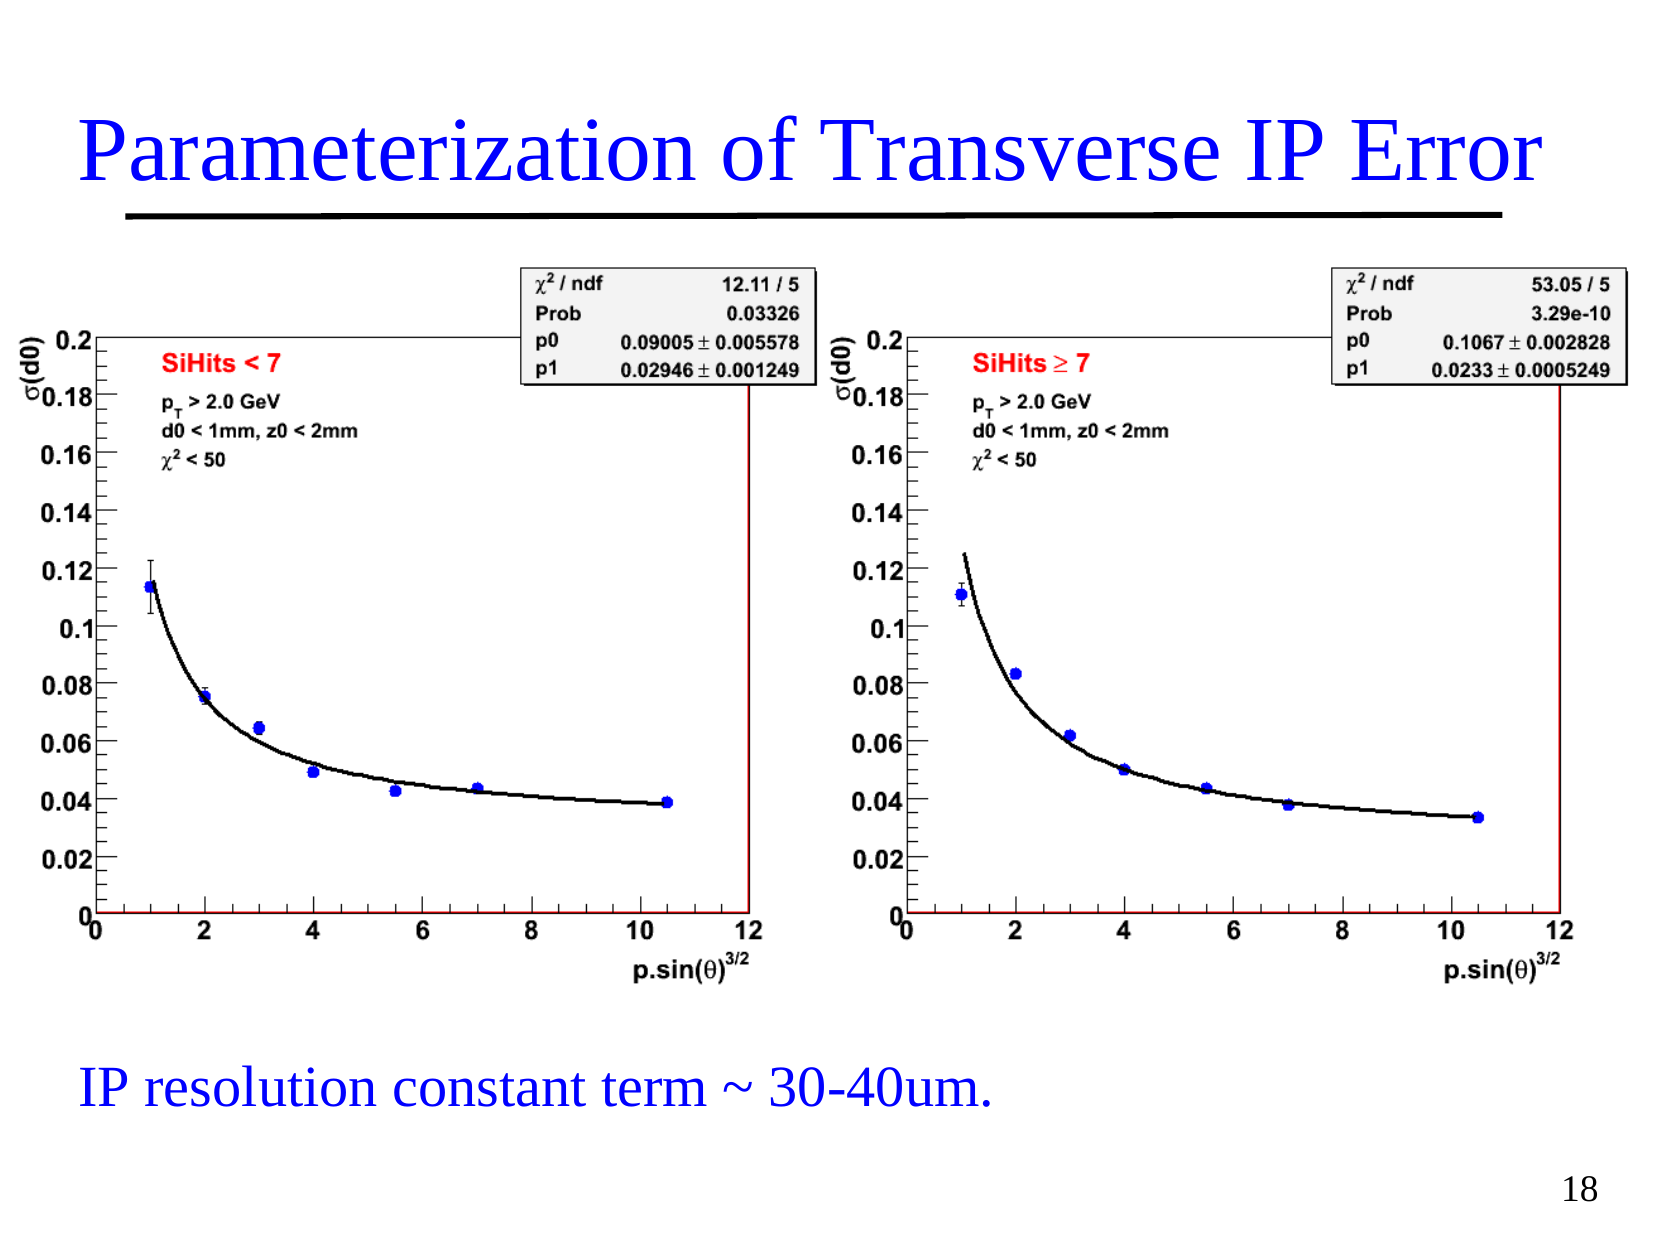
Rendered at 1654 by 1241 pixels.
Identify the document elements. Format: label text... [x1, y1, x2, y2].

text_box IP resolution constant term ~ 30-40um. [78, 1054, 976, 1120]
text_box Parameterization of Transverse IP Error [77, 99, 1572, 214]
picture [15, 265, 1642, 986]
